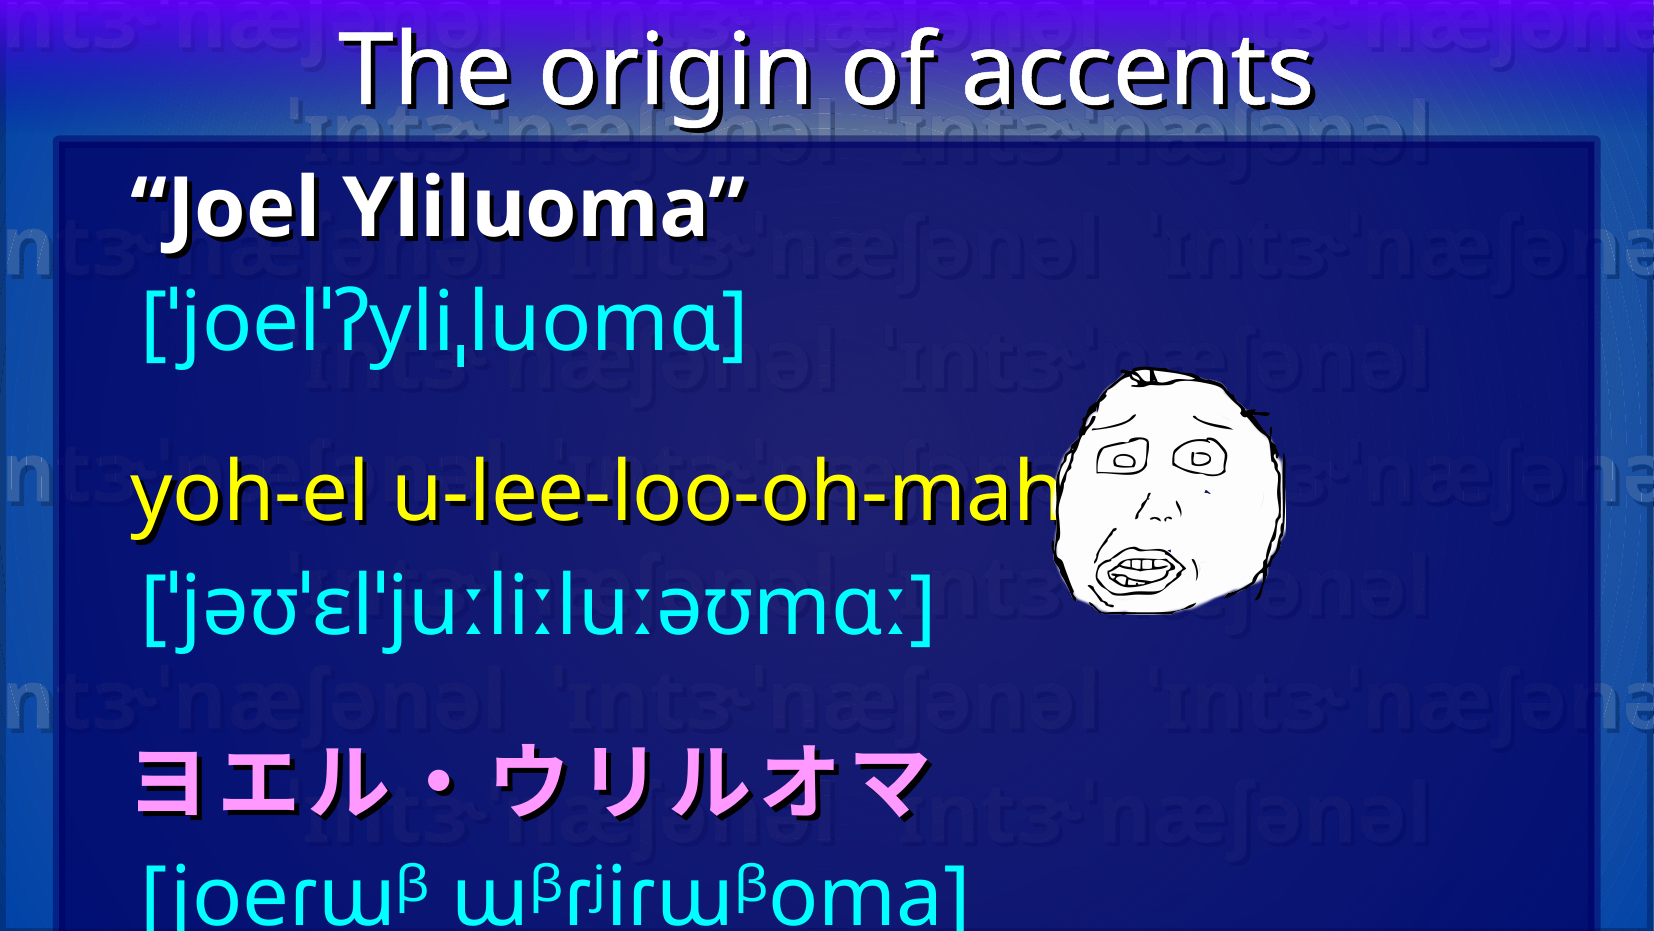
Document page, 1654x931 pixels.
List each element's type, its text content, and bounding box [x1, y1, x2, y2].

title The origin of accents [0, 0, 1654, 130]
text_box [0, 130, 1654, 931]
picture [1051, 366, 1286, 615]
text_box “Joel Yliluoma” [ˈjoelˈʔyliˌluomɑ] yoh-el u-lee-loo-oh-mah [ˈjəʊˈɛlˈjuːliːluːəʊmɑː] ヨエル・ウリルオマ [joeɾɯᵝ ɯᵝɾʲiɾɯᵝoma] [59, 141, 1595, 899]
